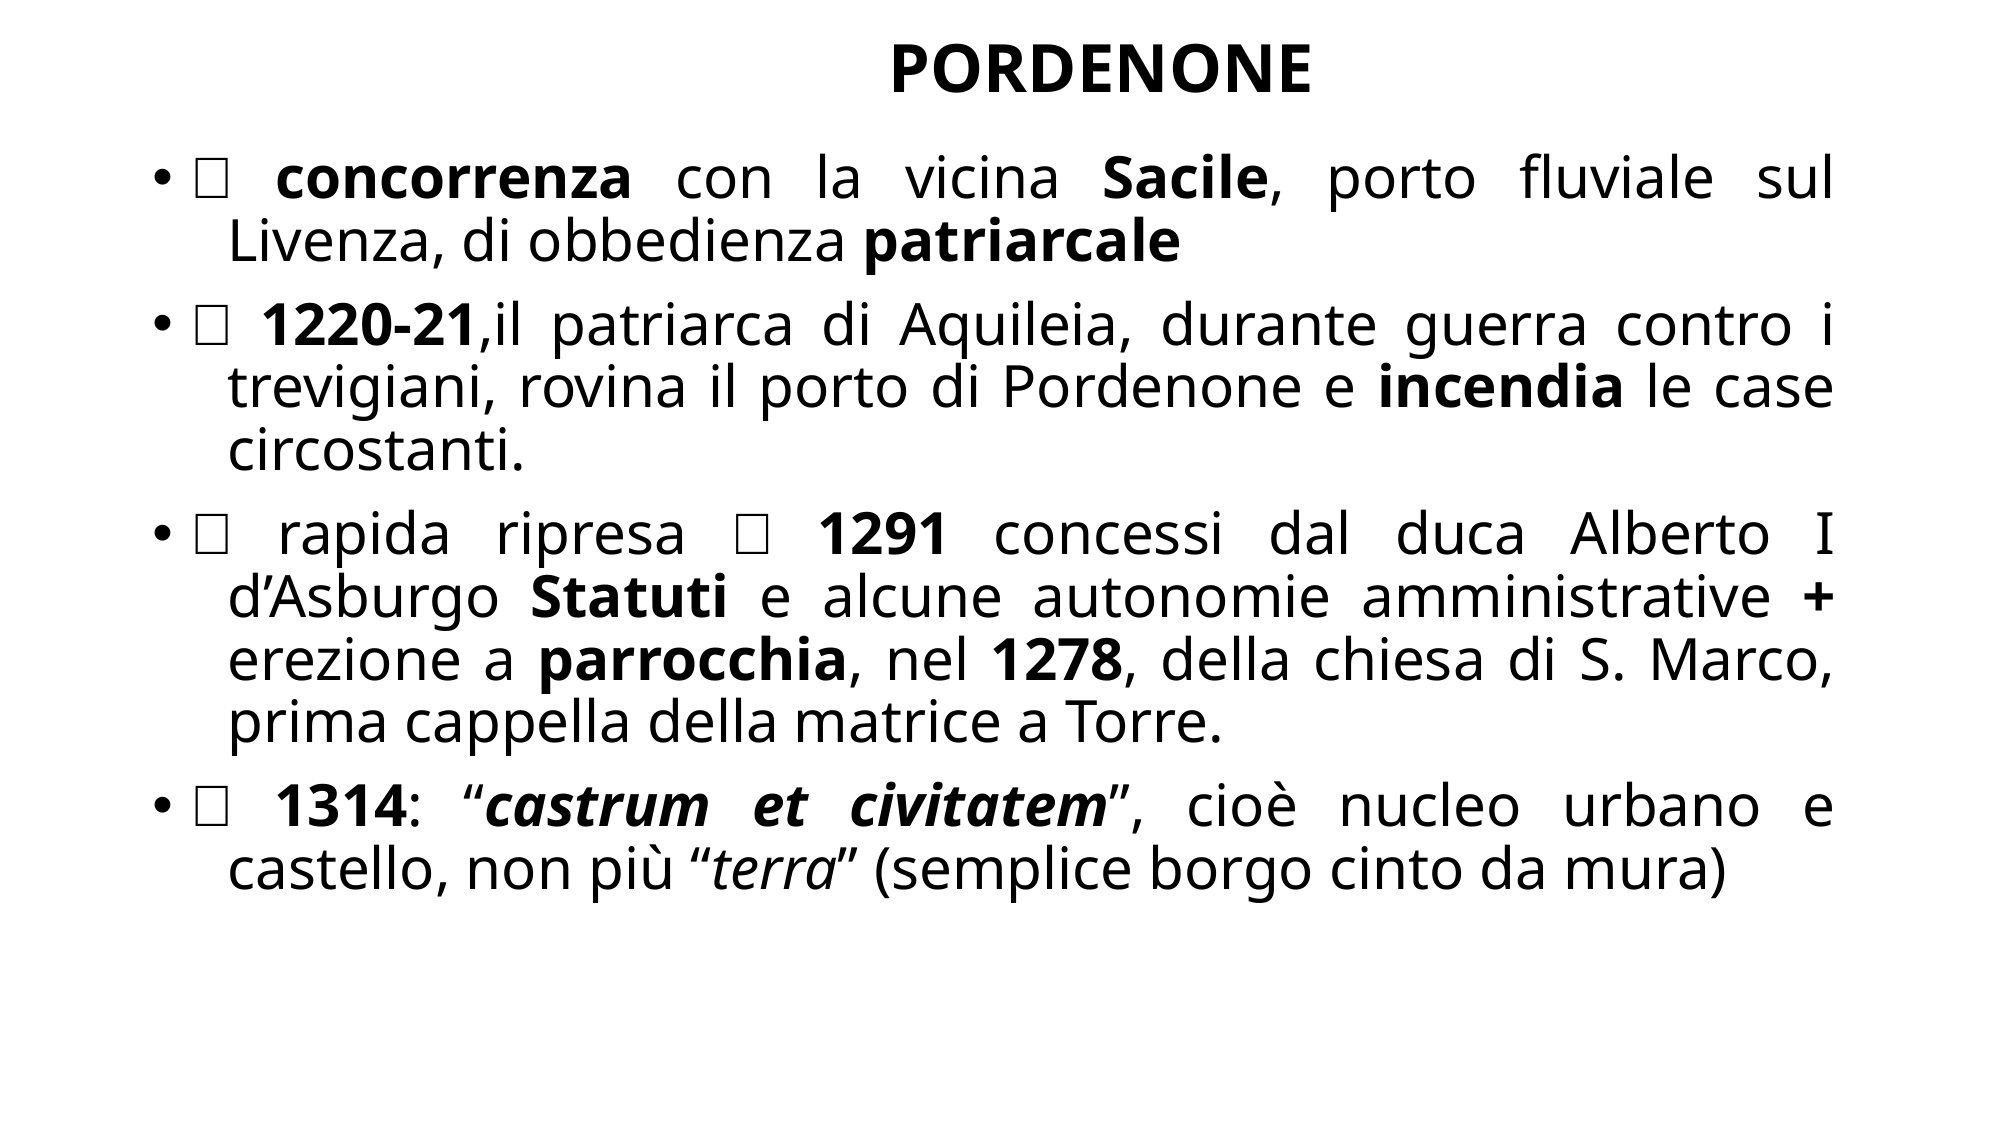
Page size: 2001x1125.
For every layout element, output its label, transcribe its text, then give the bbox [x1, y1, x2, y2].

list  concorrenza con la vicina Sacile, porto fluviale sul Livenza, di obbedienza patriarcale  1220-21,il patriarca di Aquileia, durante guerra contro i trevigiani, rovina il porto di Pordenone e incendia le case circostanti.  rapida ripresa  1291 concessi dal duca Alberto I d’Asburgo Statuti e alcune autonomie amministrative + erezione a parrocchia, nel 1278, della chiesa di S. Marco, prima cappella della matrice a Torre.  1314: “castrum et civitatem”, cioè nucleo urbano e castello, non più “terra” (semplice borgo cinto da mura) [137, 140, 1863, 1014]
title PORDENONE [239, 27, 1965, 112]
